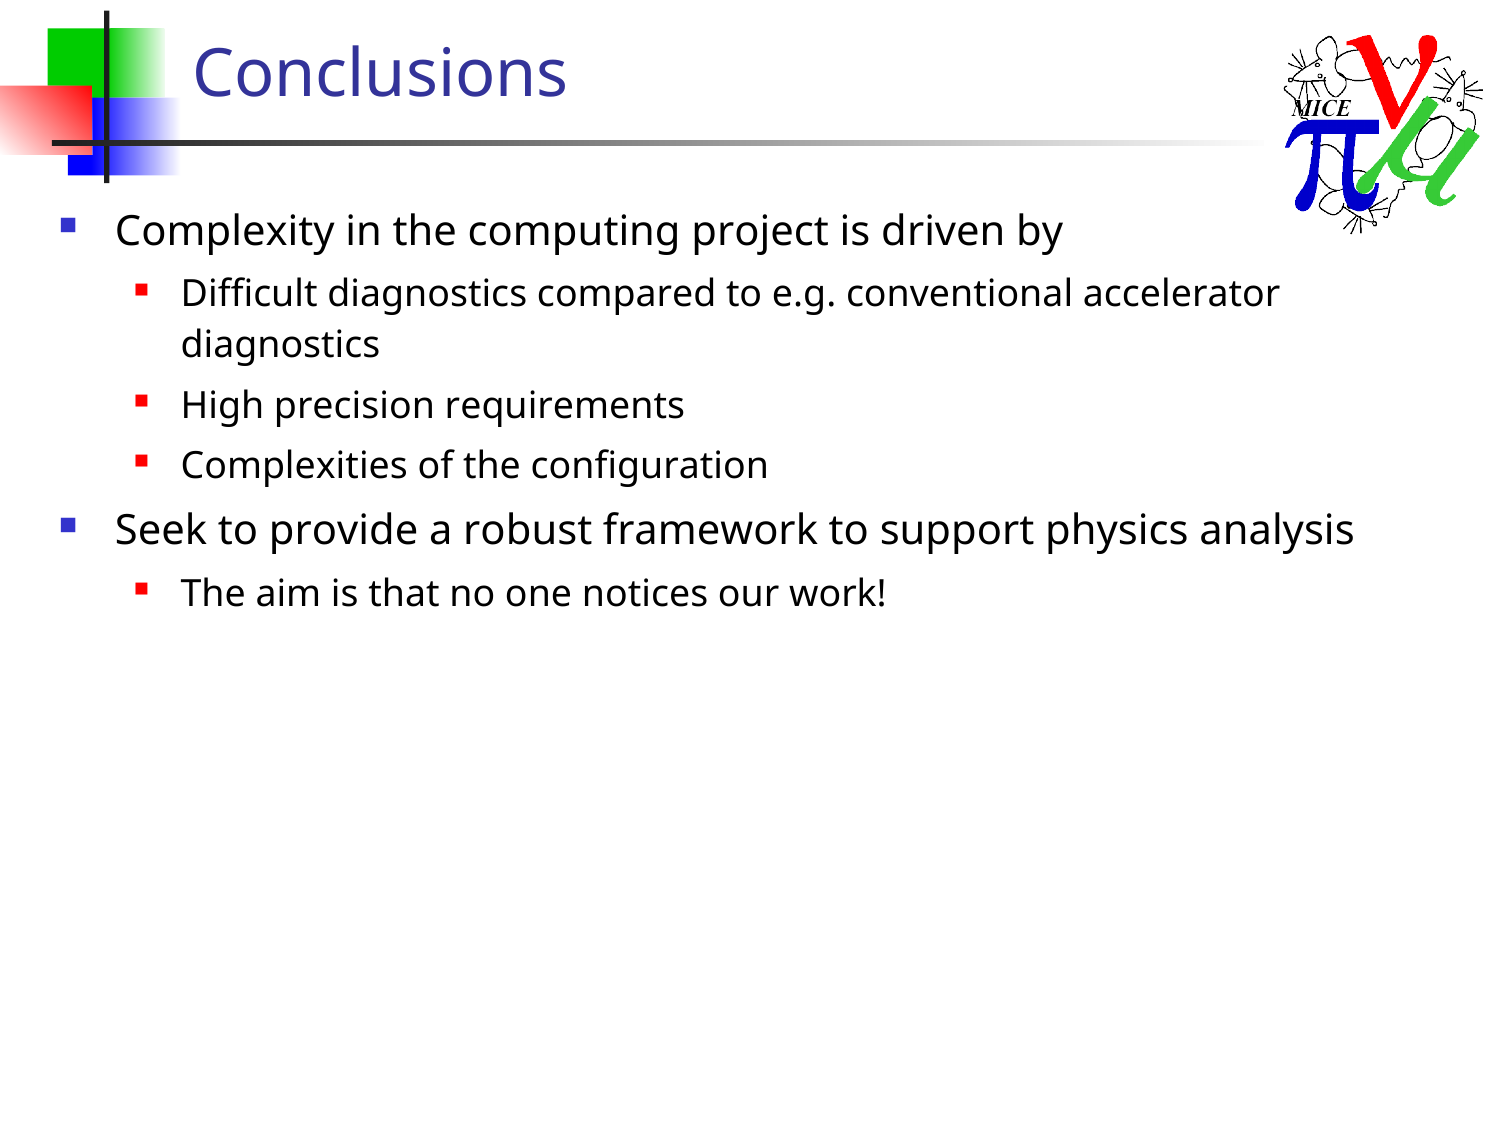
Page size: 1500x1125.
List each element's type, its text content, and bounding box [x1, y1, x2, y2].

picture [1264, 5, 1500, 251]
title Conclusions [191, 0, 1471, 164]
list Complexity in the computing project is driven by Difficult diagnostics compared to e.g. conventional accelerator diagnostics High precision requirements Complexities of the configuration Seek to provide a robust framework to support physics analysis The aim is that no one notices our work! [58, 200, 1471, 943]
